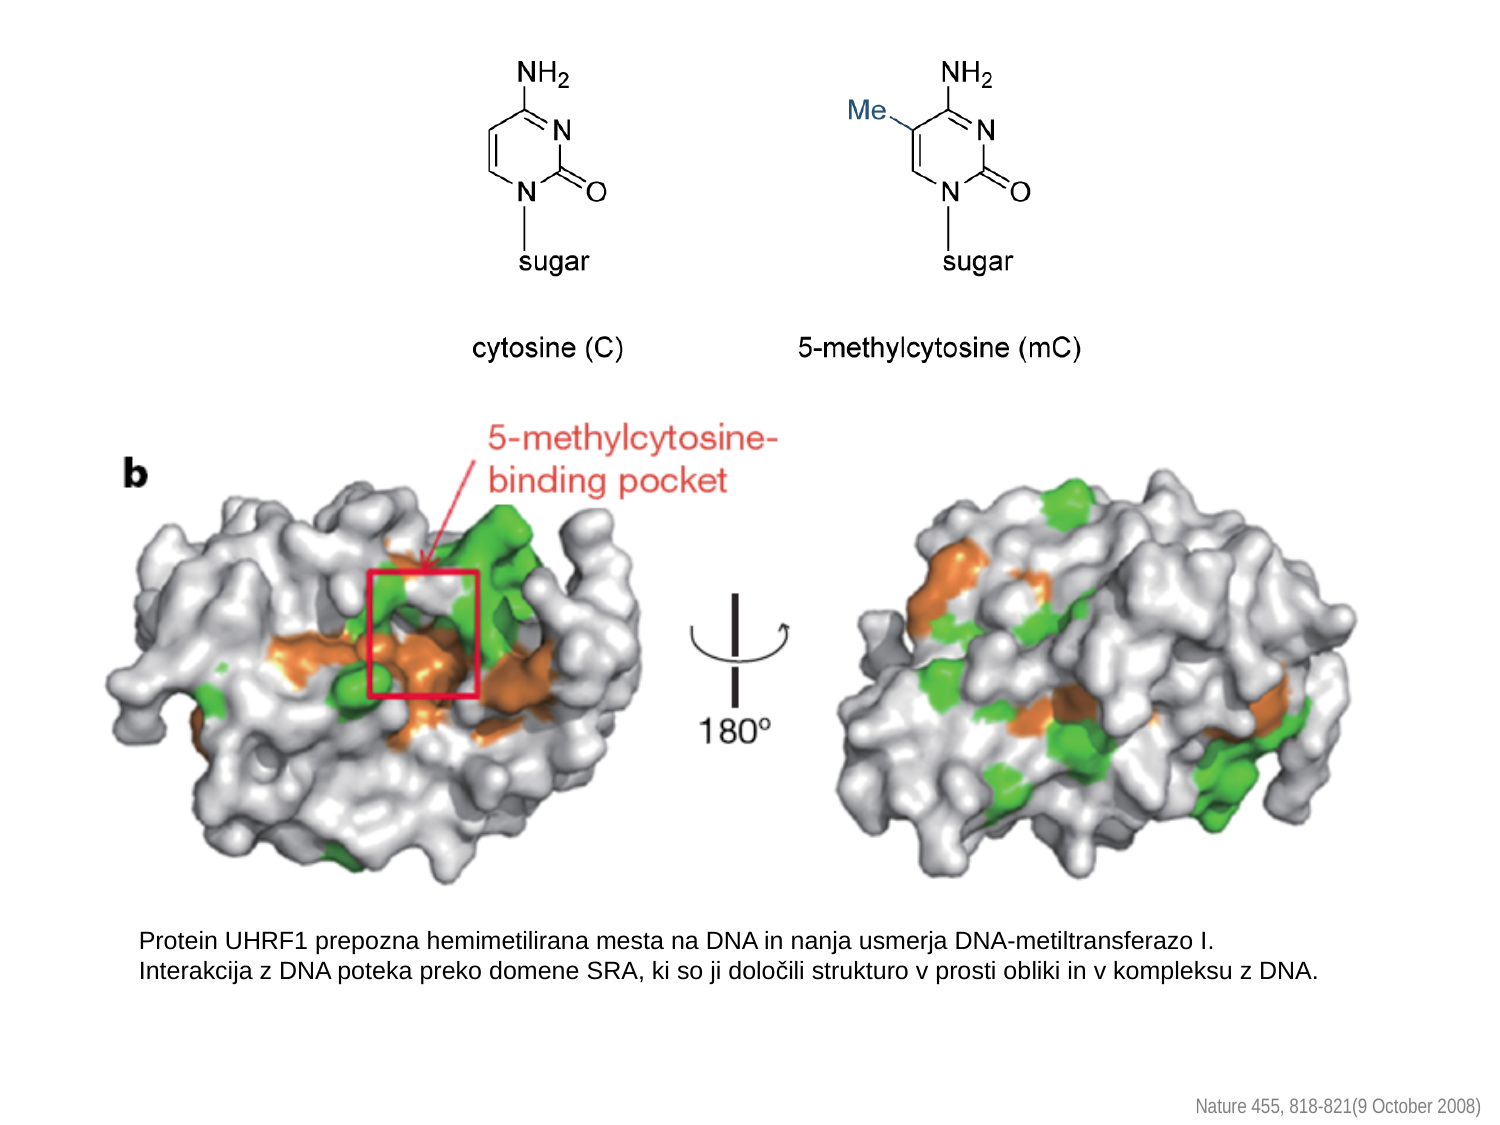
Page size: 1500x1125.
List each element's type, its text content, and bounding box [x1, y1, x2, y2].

picture [77, 399, 1388, 913]
text_box Protein UHRF1 prepozna hemimetilirana mesta na DNA in nanja usmerja DNA-metiltransferazo I. Interakcija z DNA poteka preko domene SRA, ki so ji določili strukturo v prosti obliki in v kompleksu z DNA. [123, 916, 1341, 992]
picture [466, 54, 1088, 370]
text_box Nature 455, 818-821(9 October 2008) [1180, 1084, 1500, 1125]
